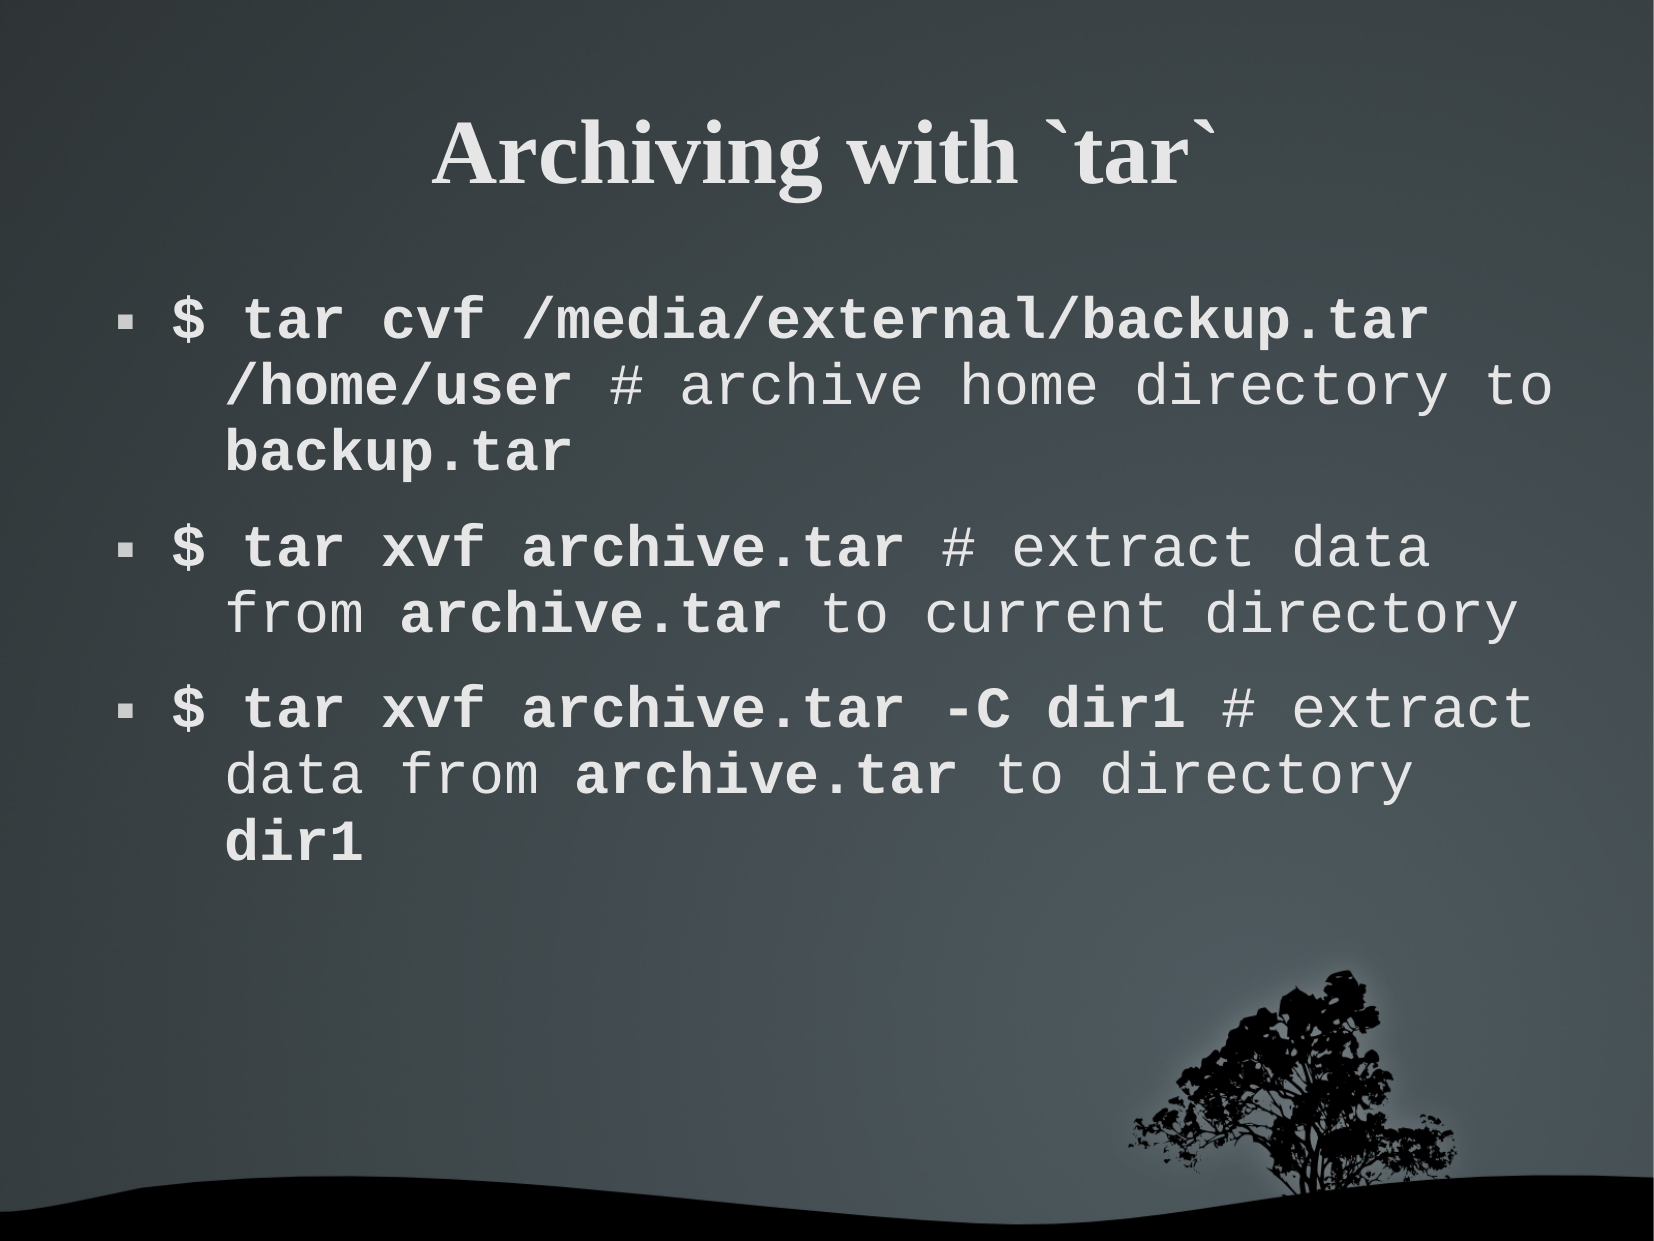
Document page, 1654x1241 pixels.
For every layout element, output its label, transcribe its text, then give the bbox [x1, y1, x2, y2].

list $ tar cvf /media/external/backup.tar /home/user # archive home directory to backup.tar $ tar xvf archive.tar # extract data from archive.tar to current directory $ tar xvf archive.tar -C dir1 # extract data from archive.tar to directory dir1 [82, 290, 1571, 1109]
picture [0, 0, 1654, 1241]
title Archiving with `tar` [82, 49, 1571, 257]
